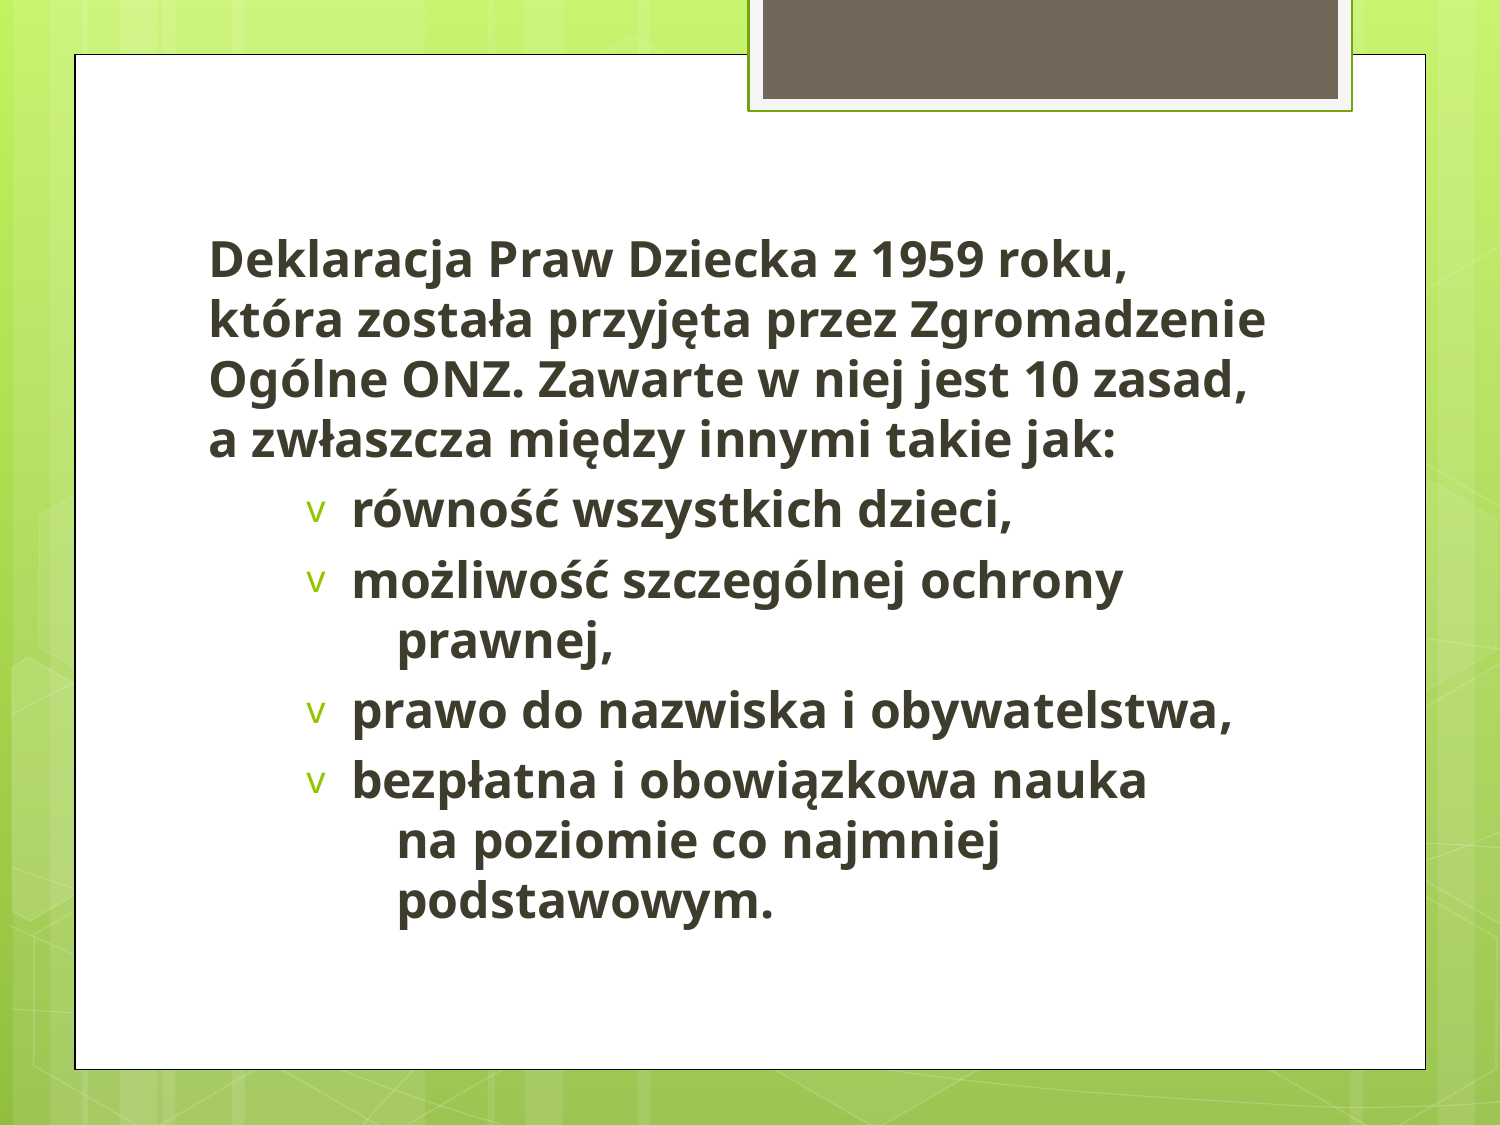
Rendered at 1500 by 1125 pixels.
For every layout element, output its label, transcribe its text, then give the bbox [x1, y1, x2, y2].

list Deklaracja Praw Dziecka z 1959 roku, która została przyjęta przez Zgromadzenie Ogólne ONZ. Zawarte w niej jest 10 zasad, a zwłaszcza między innymi takie jak: równość wszystkich dzieci, możliwość szczególnej ochrony prawnej, prawo do nazwiska i obywatelstwa, bezpłatna i obowiązkowa nauka na poziomie co najmniej podstawowym. [171, 219, 1283, 957]
